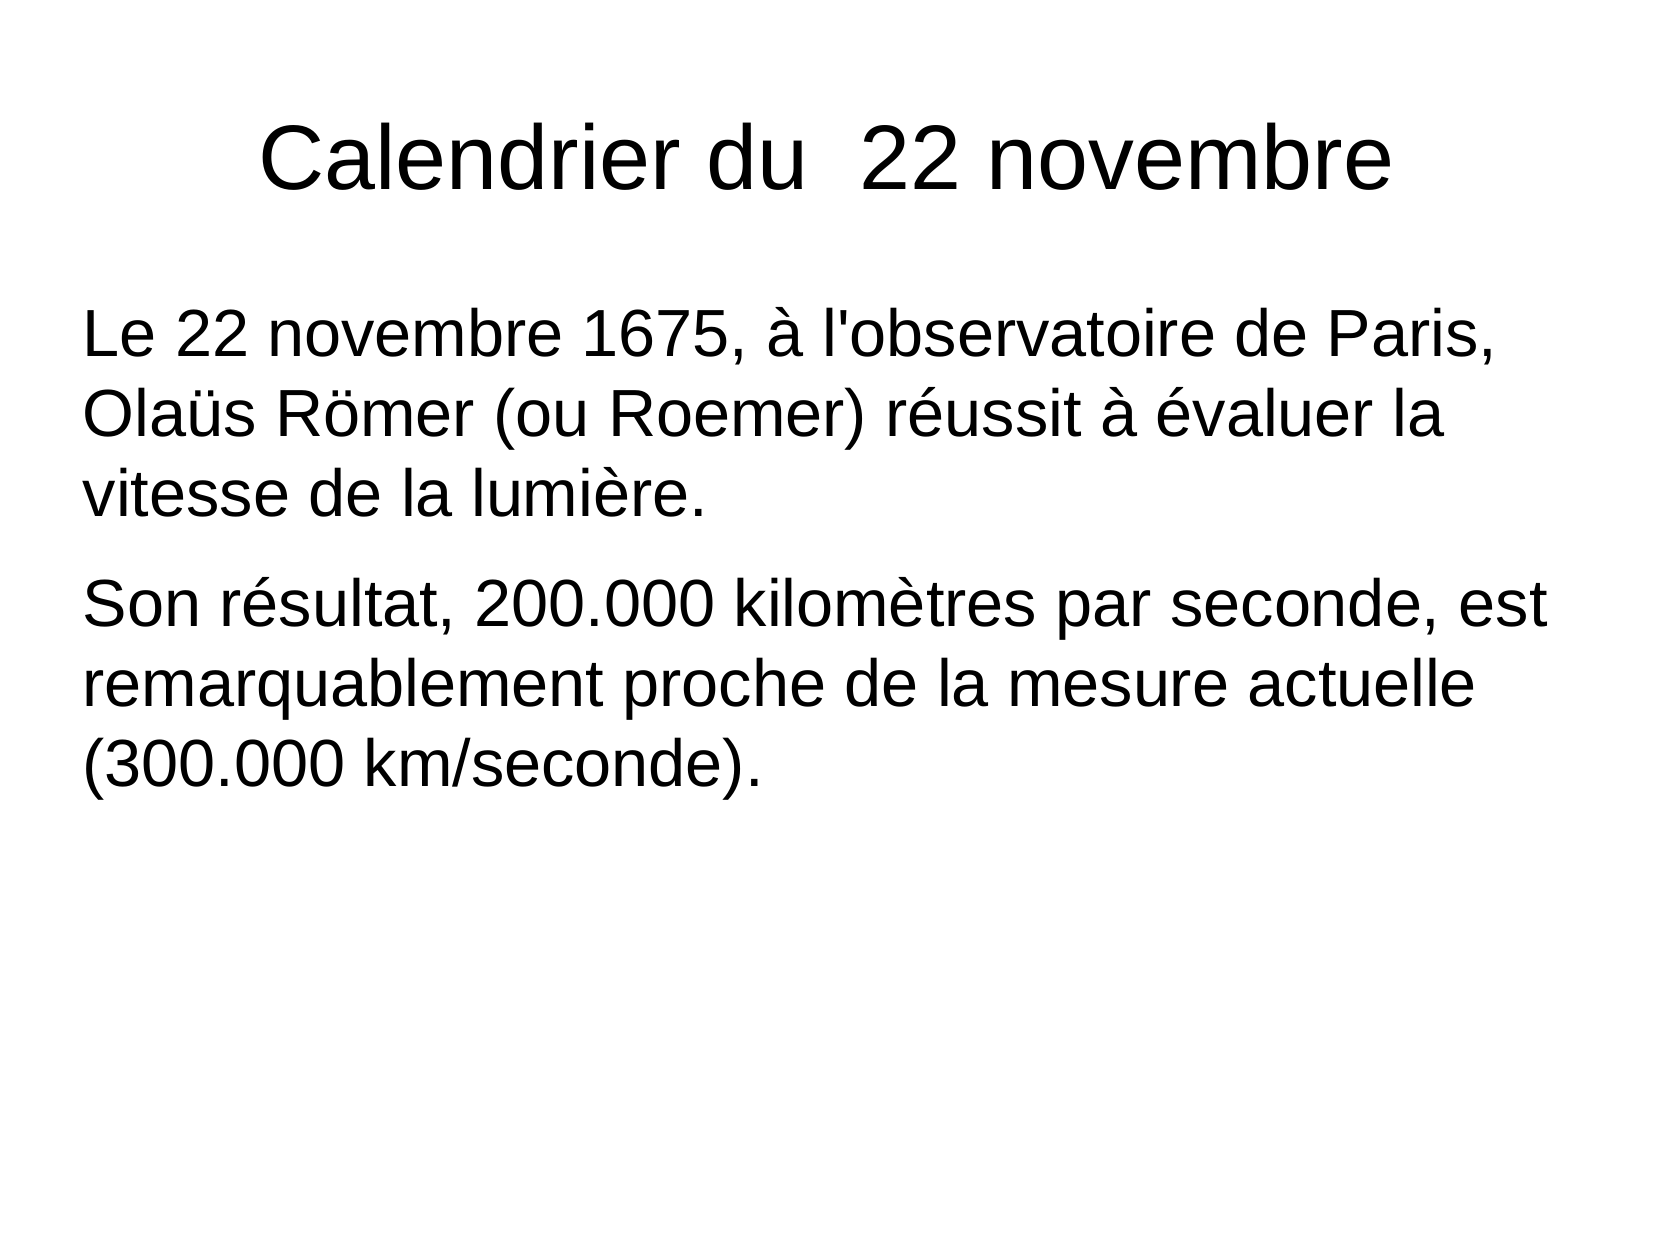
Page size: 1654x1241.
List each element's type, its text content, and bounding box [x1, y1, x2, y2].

list Le 22 novembre 1675, à l'observatoire de Paris, Olaüs Römer (ou Roemer) réussit à évaluer la vitesse de la lumière. Son résultat, 200.000 kilomètres par seconde, est remarquablement proche de la mesure actuelle (300.000 km/seconde). [82, 290, 1571, 1109]
title Calendrier du 22 novembre [82, 49, 1571, 257]
